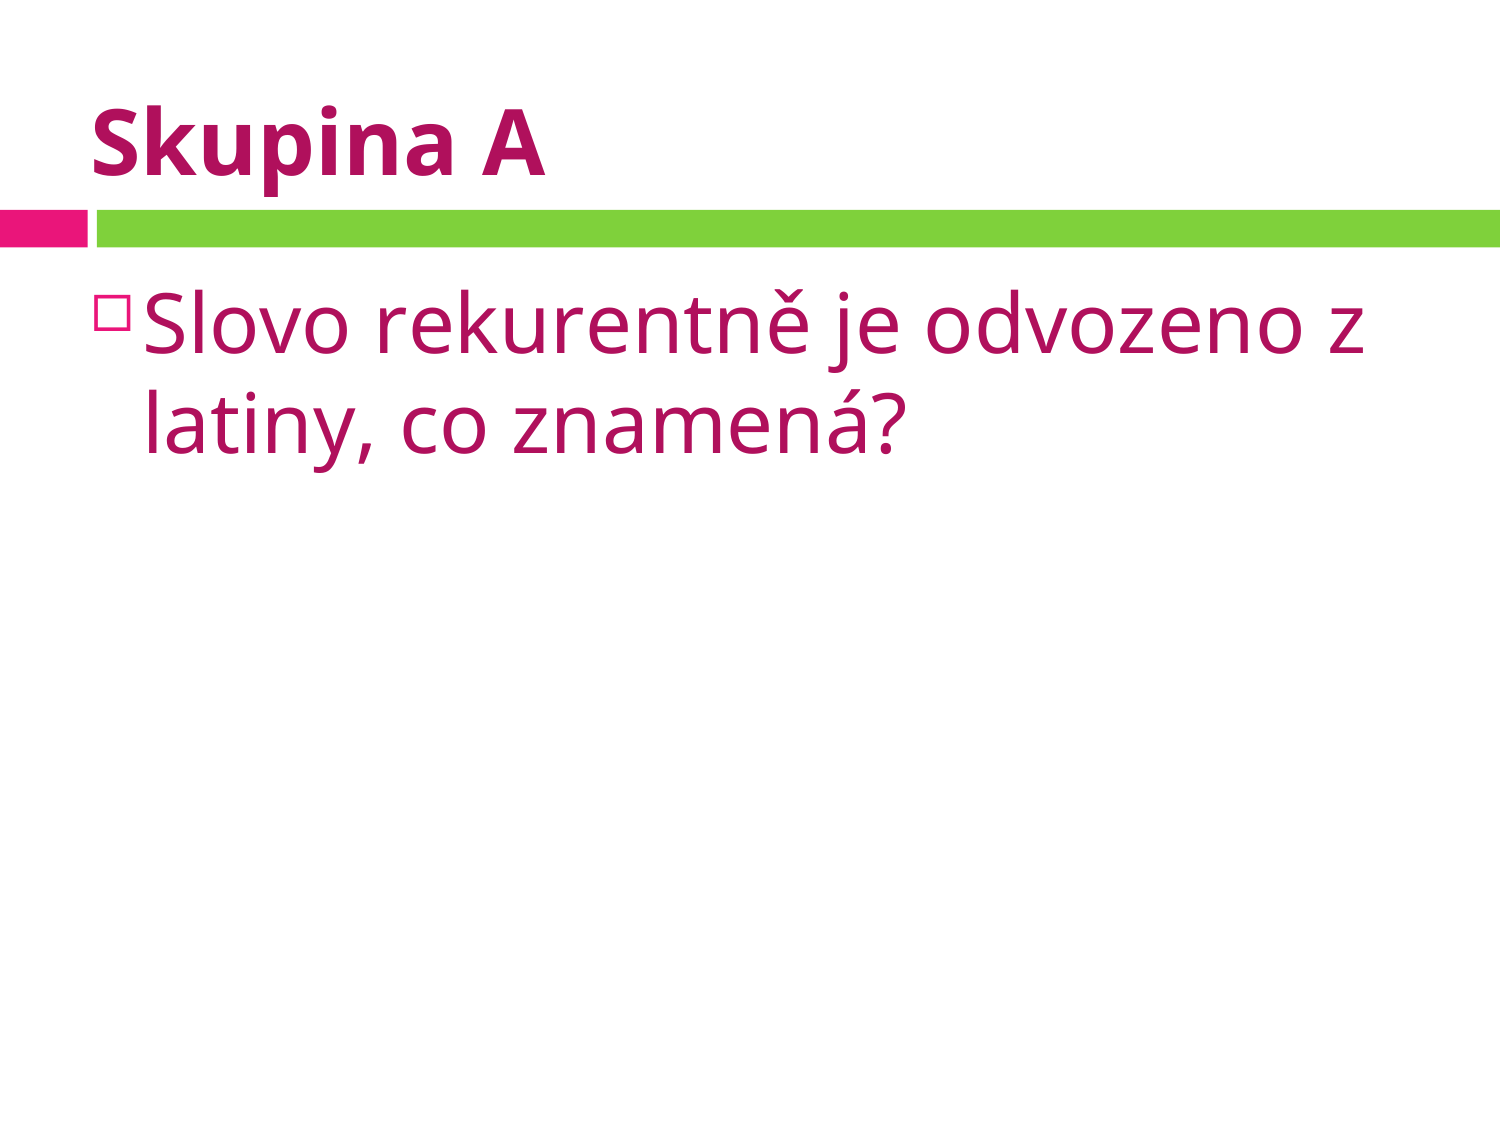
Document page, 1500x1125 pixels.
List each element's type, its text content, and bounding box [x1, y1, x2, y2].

title Skupina A [75, 45, 1426, 233]
list Slovo rekurentně je odvozeno z latiny, co znamená? [75, 262, 1426, 1006]
